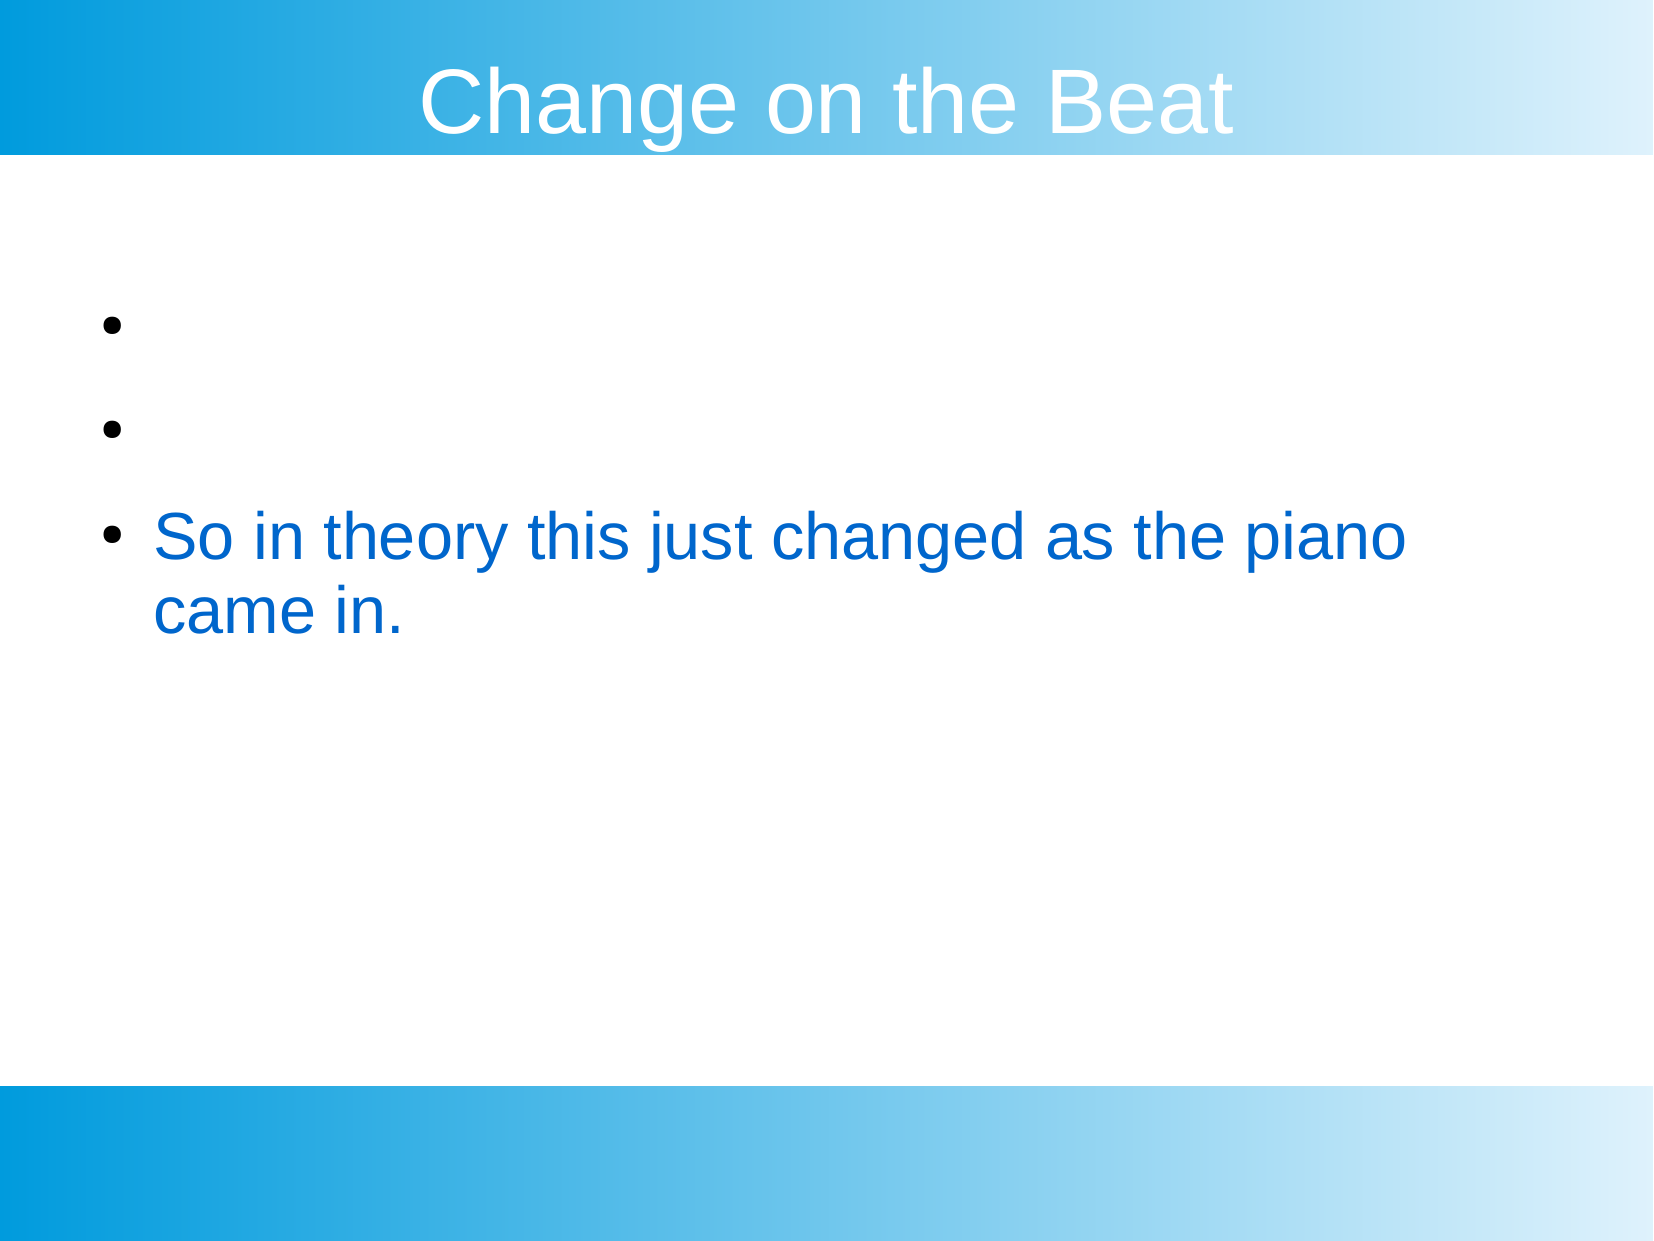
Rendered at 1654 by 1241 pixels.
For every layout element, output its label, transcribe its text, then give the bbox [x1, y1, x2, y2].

title Change on the Beat [82, 49, 1571, 155]
list So in theory this just changed as the piano came in. [82, 290, 1571, 1010]
